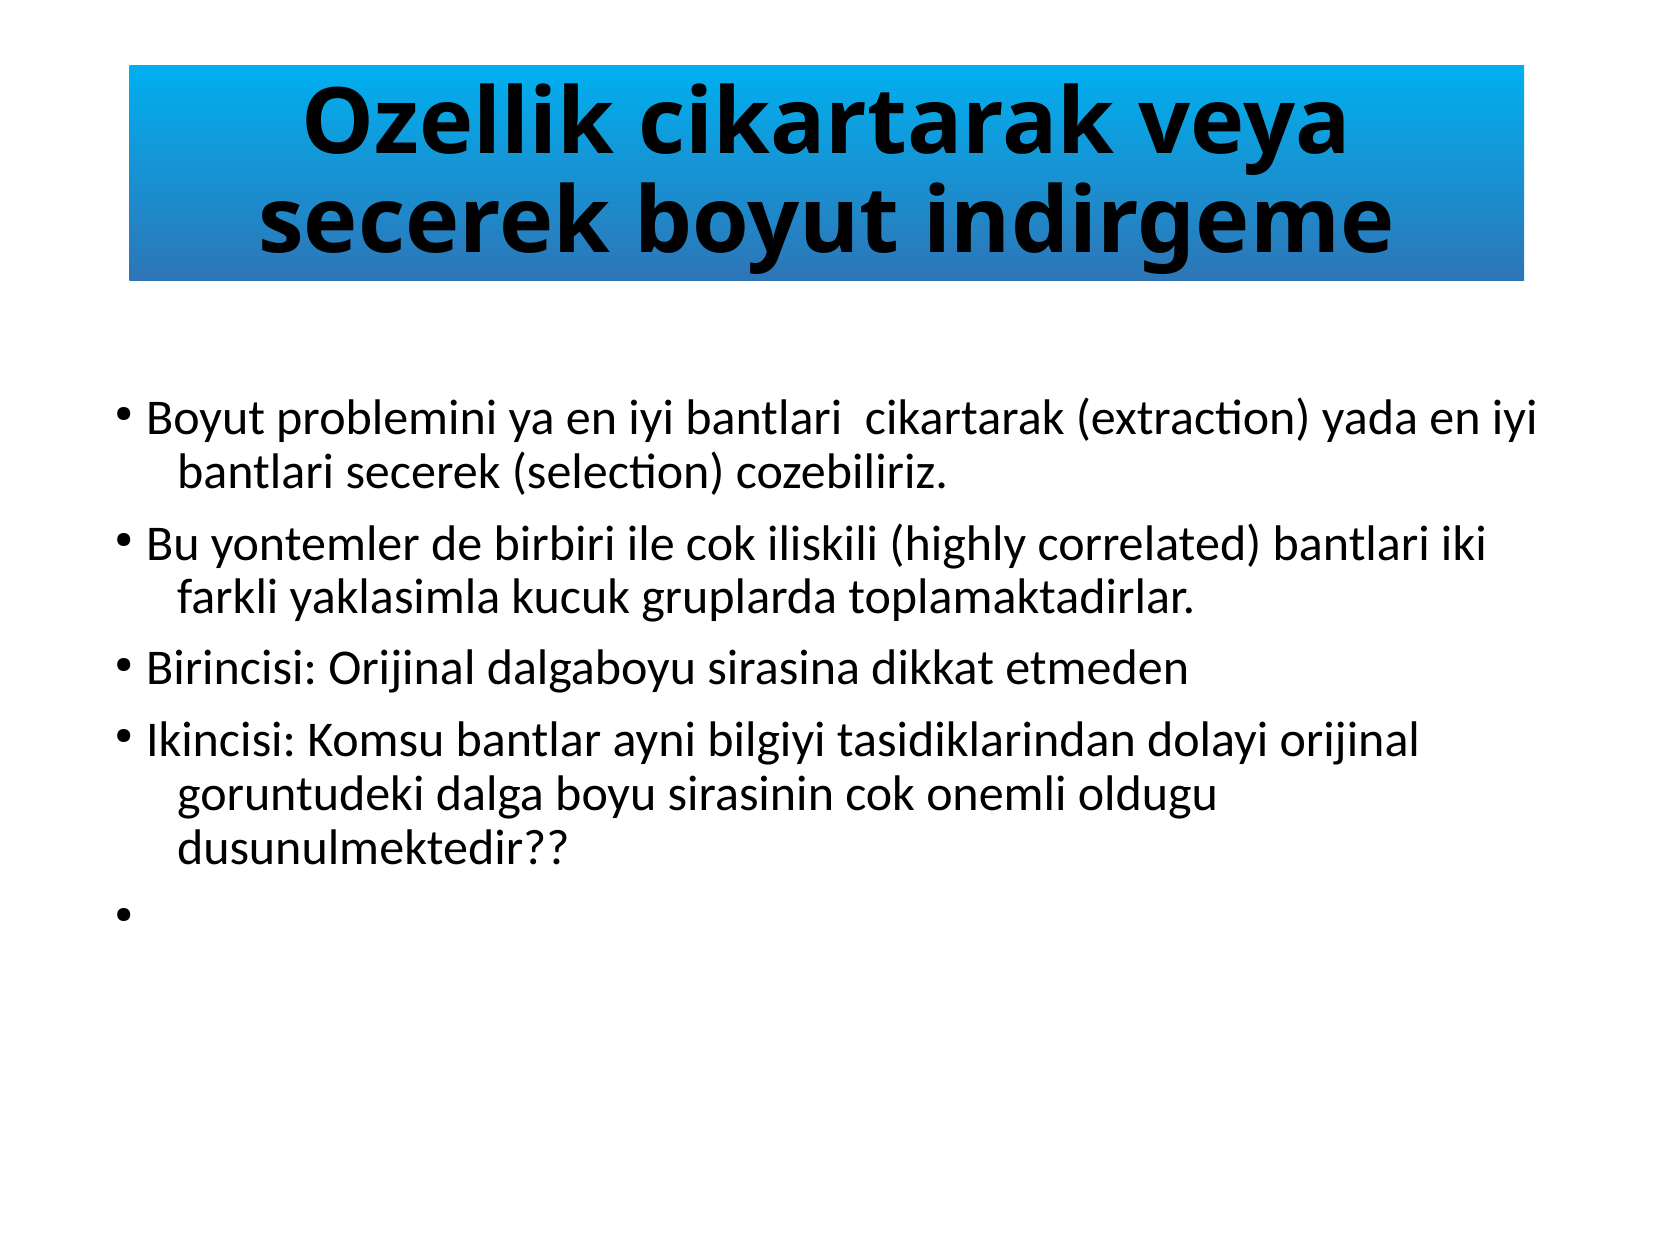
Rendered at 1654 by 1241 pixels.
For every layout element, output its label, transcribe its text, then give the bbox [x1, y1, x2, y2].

text_box Ozellik cikartarak veya secerek boyut indirgeme [129, 65, 1525, 281]
text_box Boyut problemini ya en iyi bantlari cikartarak (extraction) yada en iyi bantlari secerek (selection) cozebiliriz. Bu yontemler de birbiri ile cok iliskili (highly correlated) bantlari iki farkli yaklasimla kucuk gruplarda toplamaktadirlar. Birincisi: Orijinal dalgaboyu sirasina dikkat etmeden Ikincisi: Komsu bantlar ayni bilgiyi tasidiklarindan dolayi orijinal goruntudeki dalga boyu sirasinin cok onemli oldugu dusunulmektedir?? [100, 384, 1600, 954]
